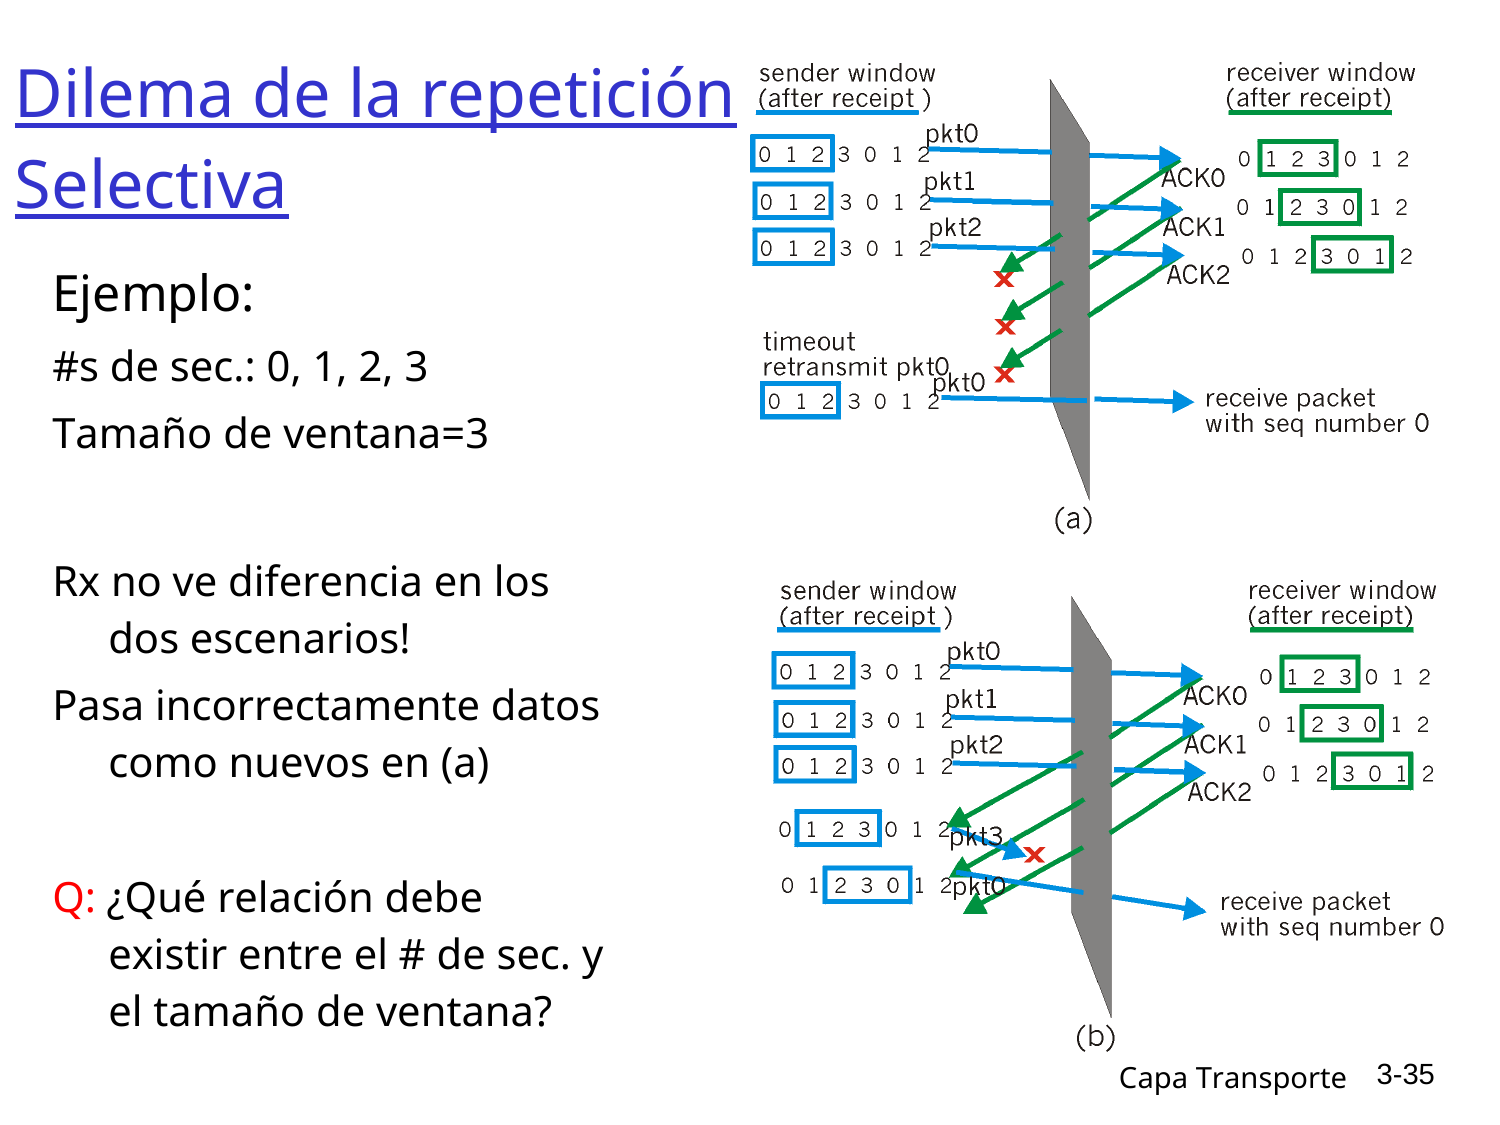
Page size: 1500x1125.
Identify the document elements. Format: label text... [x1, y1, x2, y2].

picture [750, 62, 1444, 1052]
list Ejemplo: #s de sec.: 0, 1, 2, 3 Tamaño de ventana=3 Rx no ve diferencia en los dos escenarios! Pasa incorrectamente datos como nuevos en (a)‏ Q: ¿Qué relación debe existir entre el # de sec. y el tamaño de ventana? [37, 249, 625, 1125]
title Dilema de la repetición Selectiva [0, 0, 775, 276]
